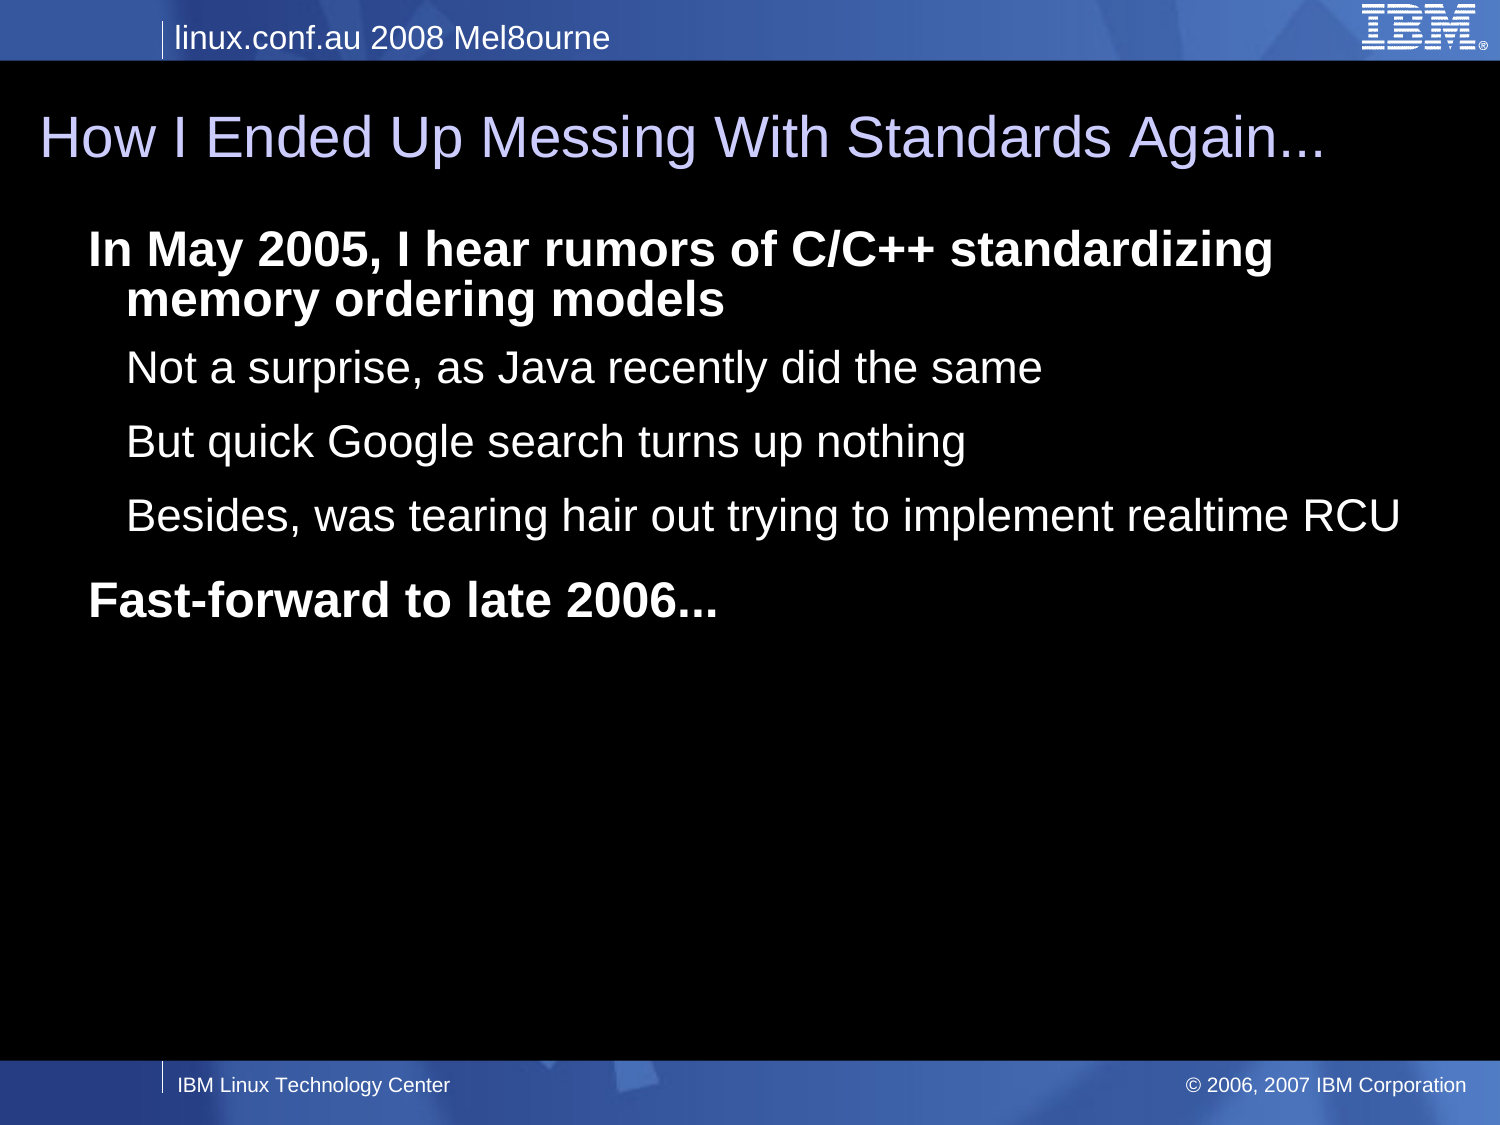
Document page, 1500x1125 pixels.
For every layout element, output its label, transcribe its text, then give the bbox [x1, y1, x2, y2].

list In May 2005, I hear rumors of C/C++ standardizing memory ordering models Not a surprise, as Java recently did the same But quick Google search turns up nothing Besides, was tearing hair out trying to implement realtime RCU Fast-forward to late 2006... [73, 218, 1438, 1061]
picture [0, 0, 1500, 60]
title How I Ended Up Messing With Standards Again... [25, 94, 1378, 177]
picture [0, 1061, 1500, 1125]
